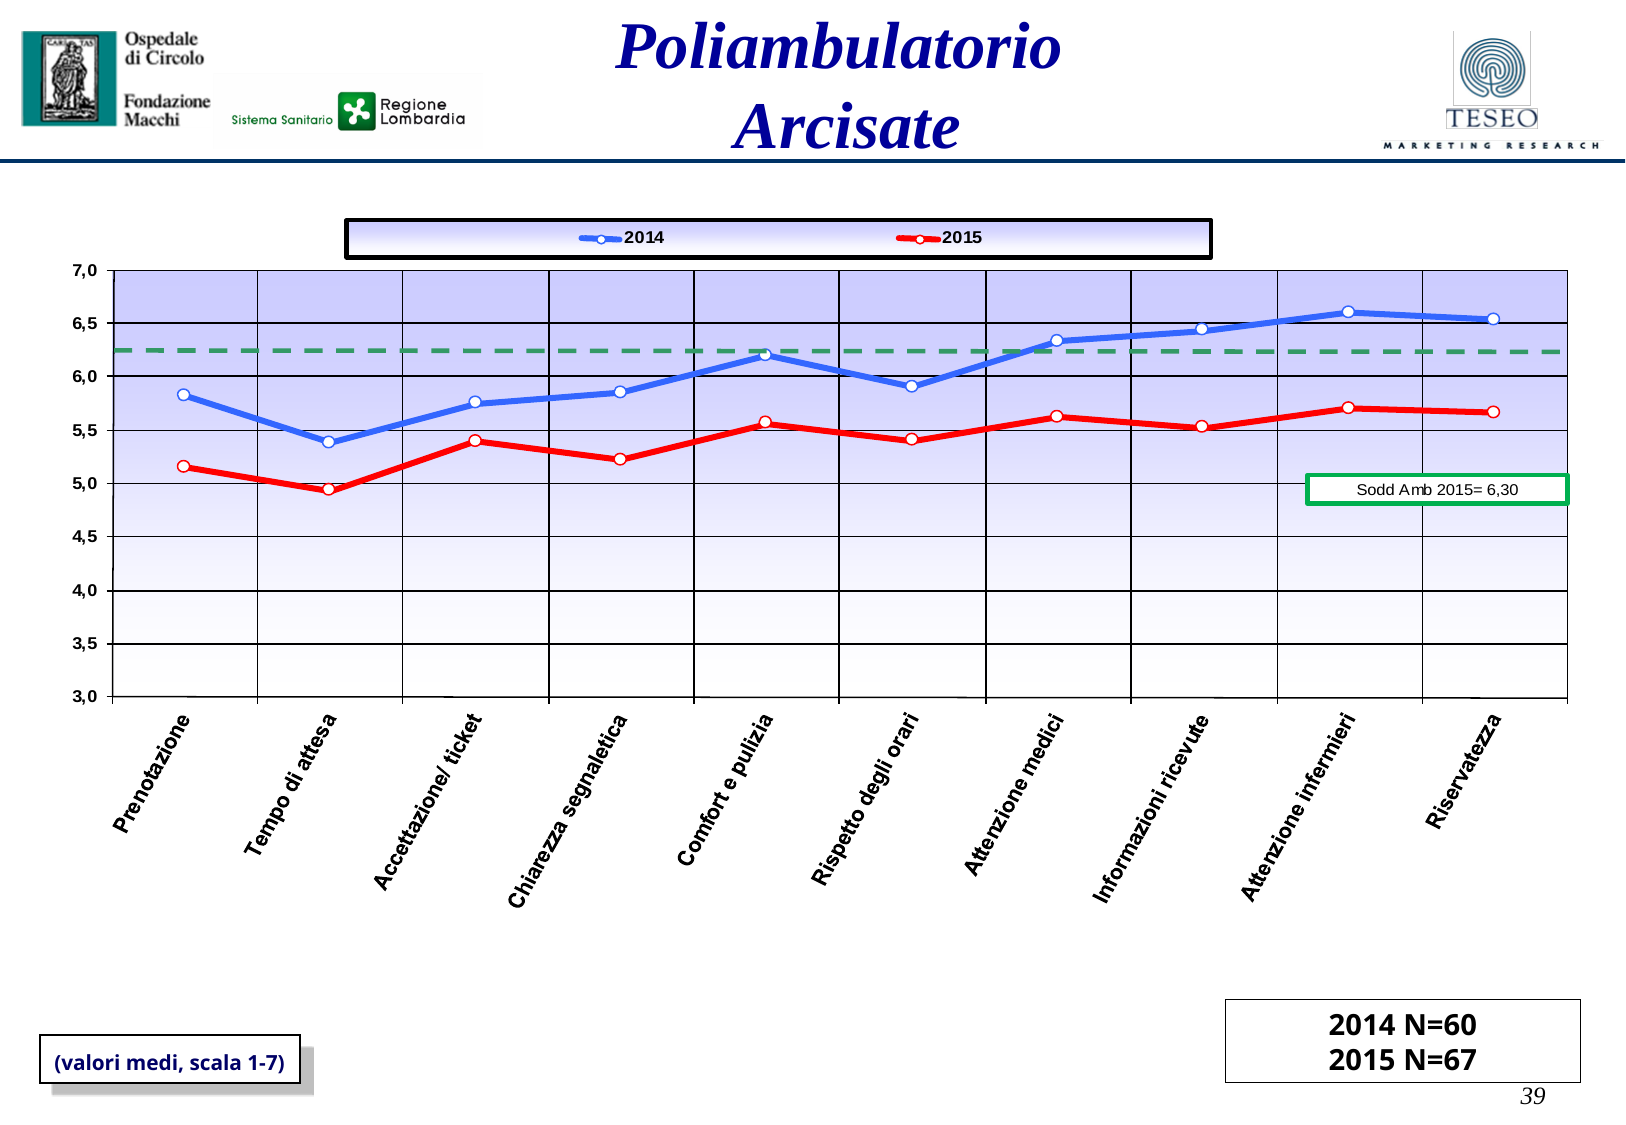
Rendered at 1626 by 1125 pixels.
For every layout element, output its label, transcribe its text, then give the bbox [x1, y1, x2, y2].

picture [1381, 31, 1604, 149]
picture [0, 208, 1581, 1083]
text_box Poliambulatorio Arcisate [304, 18, 1392, 144]
picture [21, 31, 483, 149]
